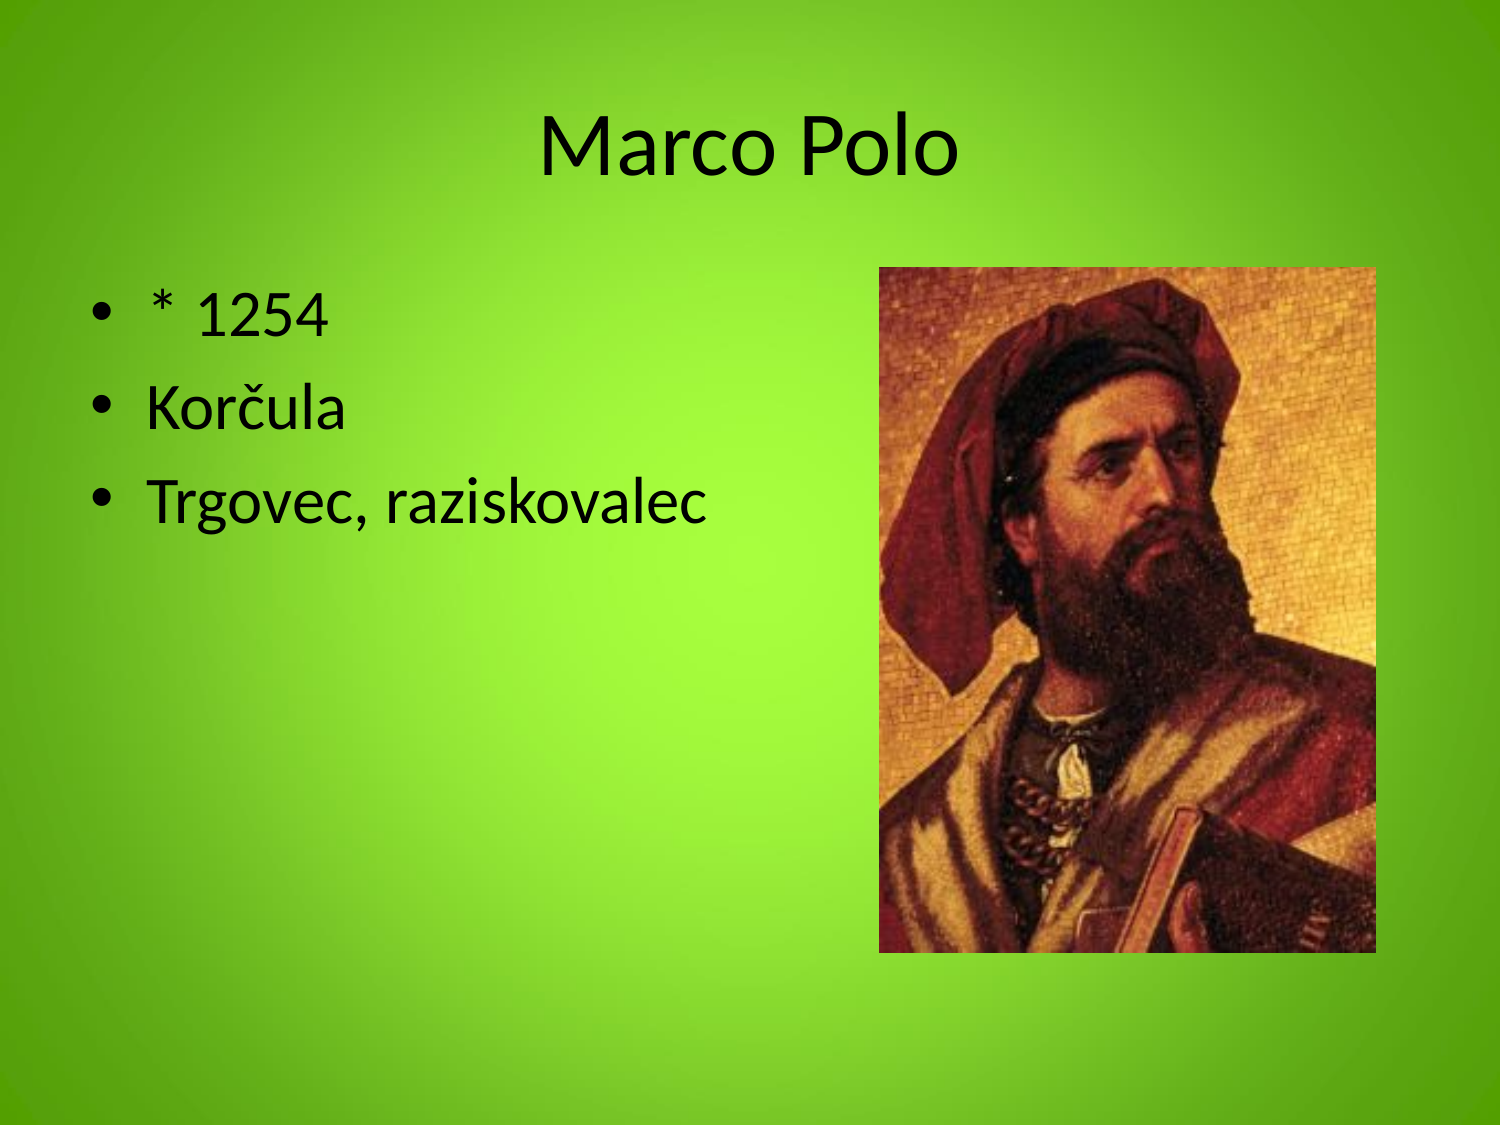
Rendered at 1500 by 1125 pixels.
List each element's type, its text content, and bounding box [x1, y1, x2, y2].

list * 1254 Korčula Trgovec, raziskovalec [75, 262, 1425, 1005]
picture [0, 0, 1500, 1125]
title Marco Polo [75, 45, 1425, 233]
